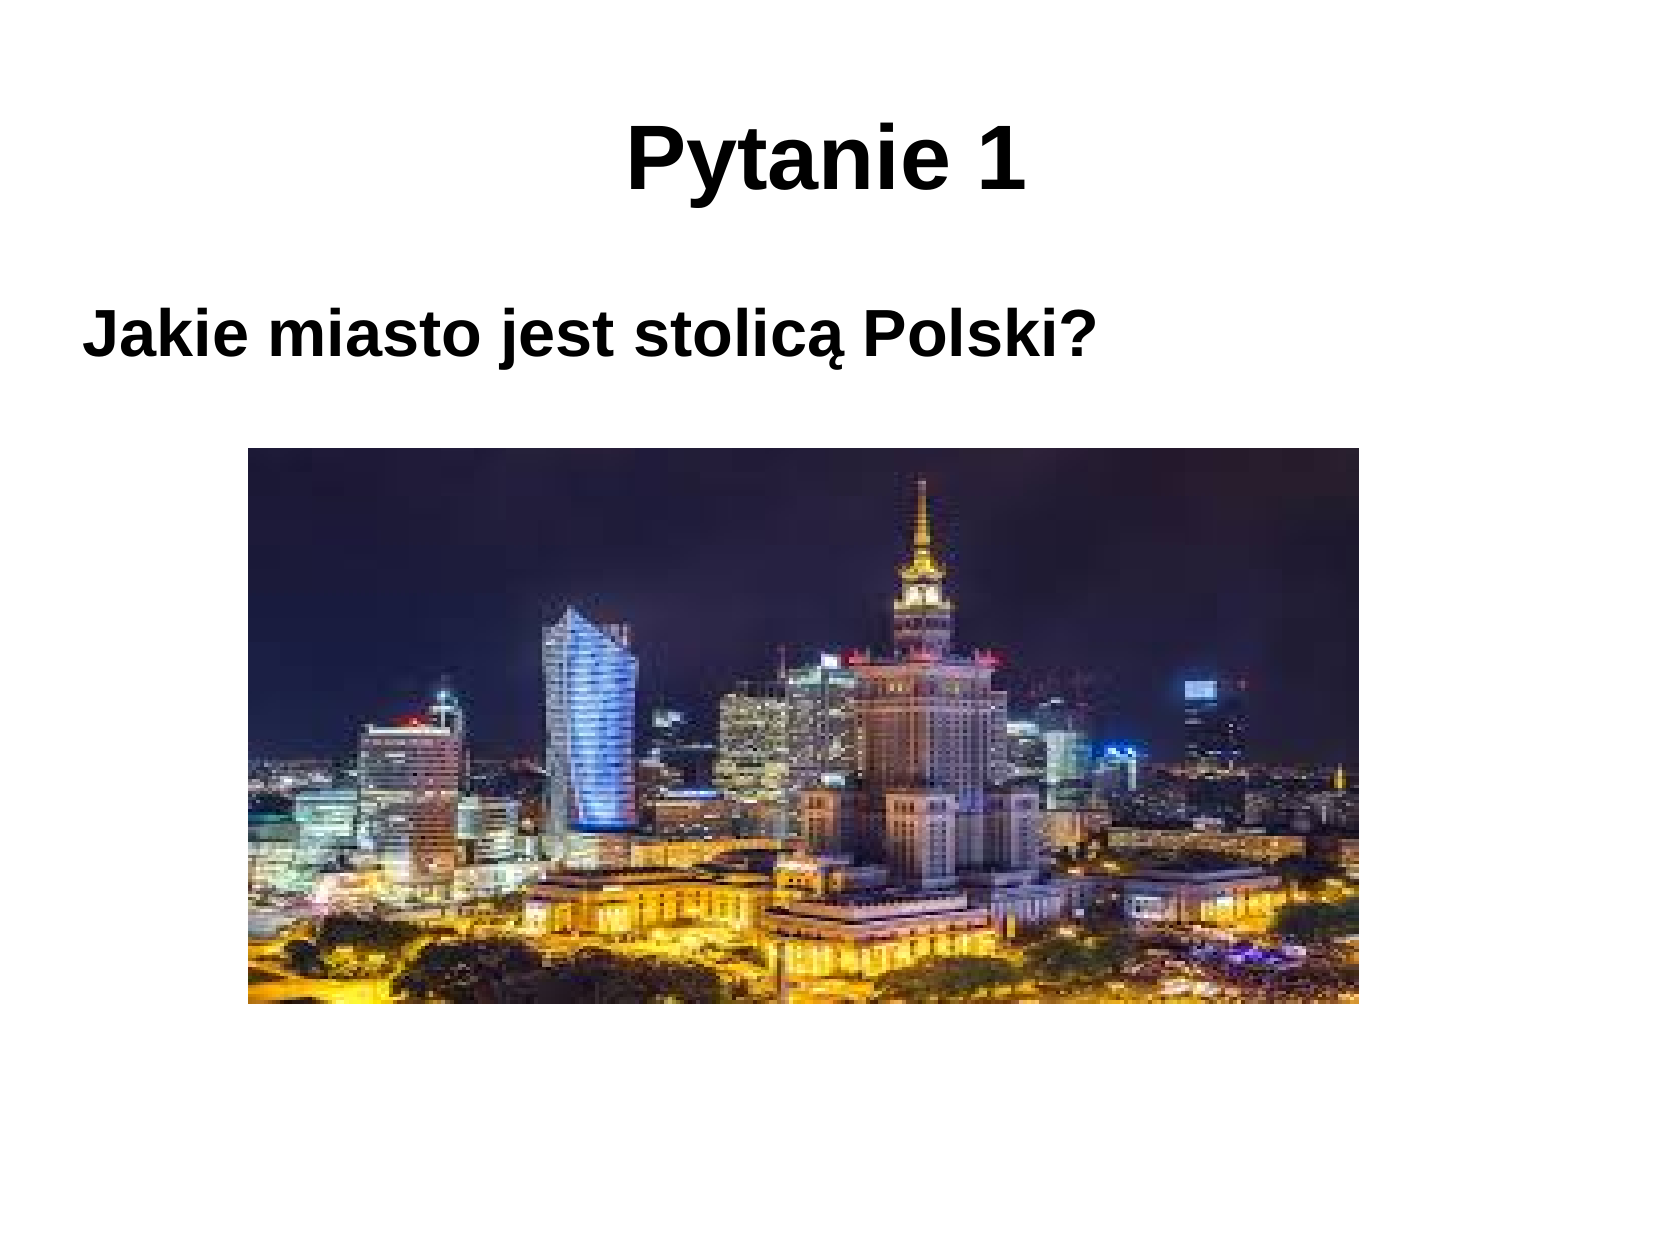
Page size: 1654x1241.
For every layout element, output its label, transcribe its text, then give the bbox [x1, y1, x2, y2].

list Jakie miasto jest stolicą Polski? [82, 290, 1571, 1109]
picture [248, 448, 1359, 1004]
title Pytanie 1 [82, 49, 1571, 257]
